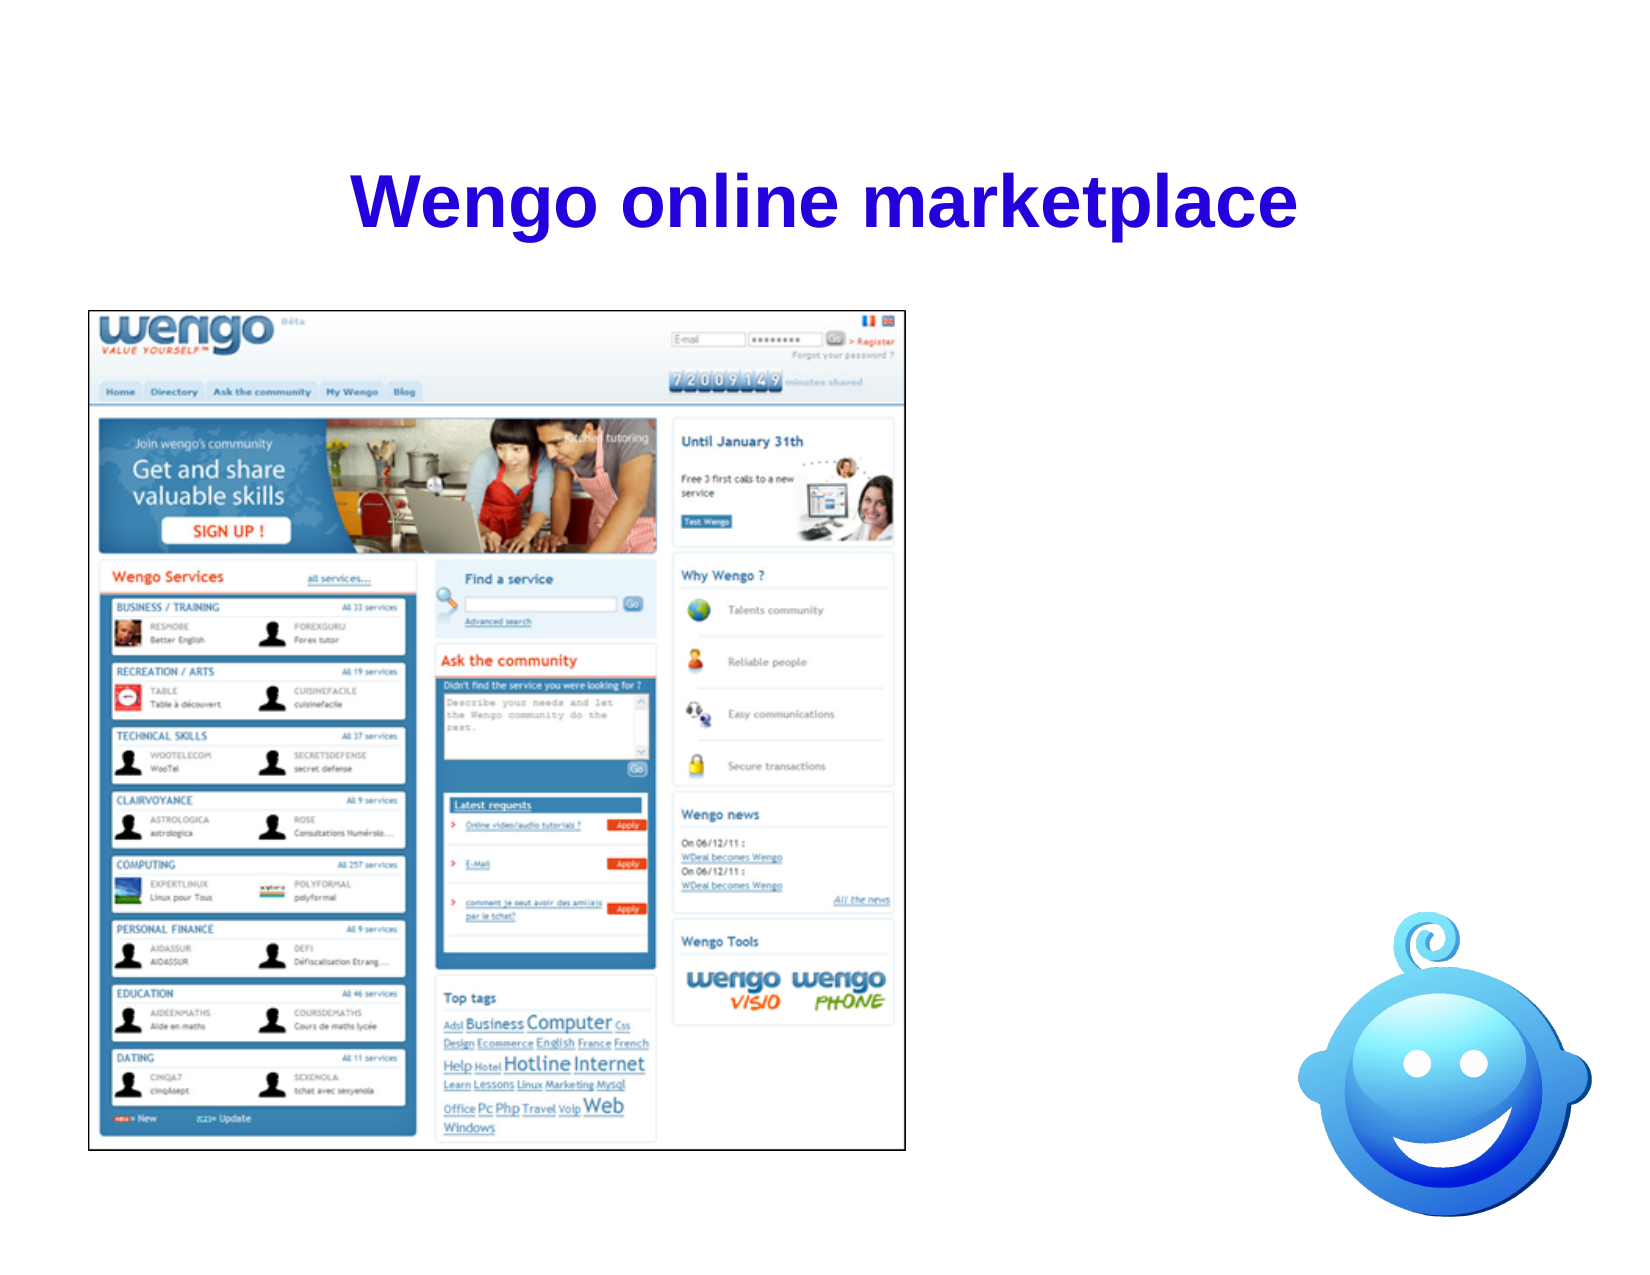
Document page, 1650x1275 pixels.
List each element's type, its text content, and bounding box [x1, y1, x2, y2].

picture [88, 310, 906, 1152]
picture [1298, 911, 1592, 1217]
title Wengo online marketplace [135, 104, 1515, 299]
